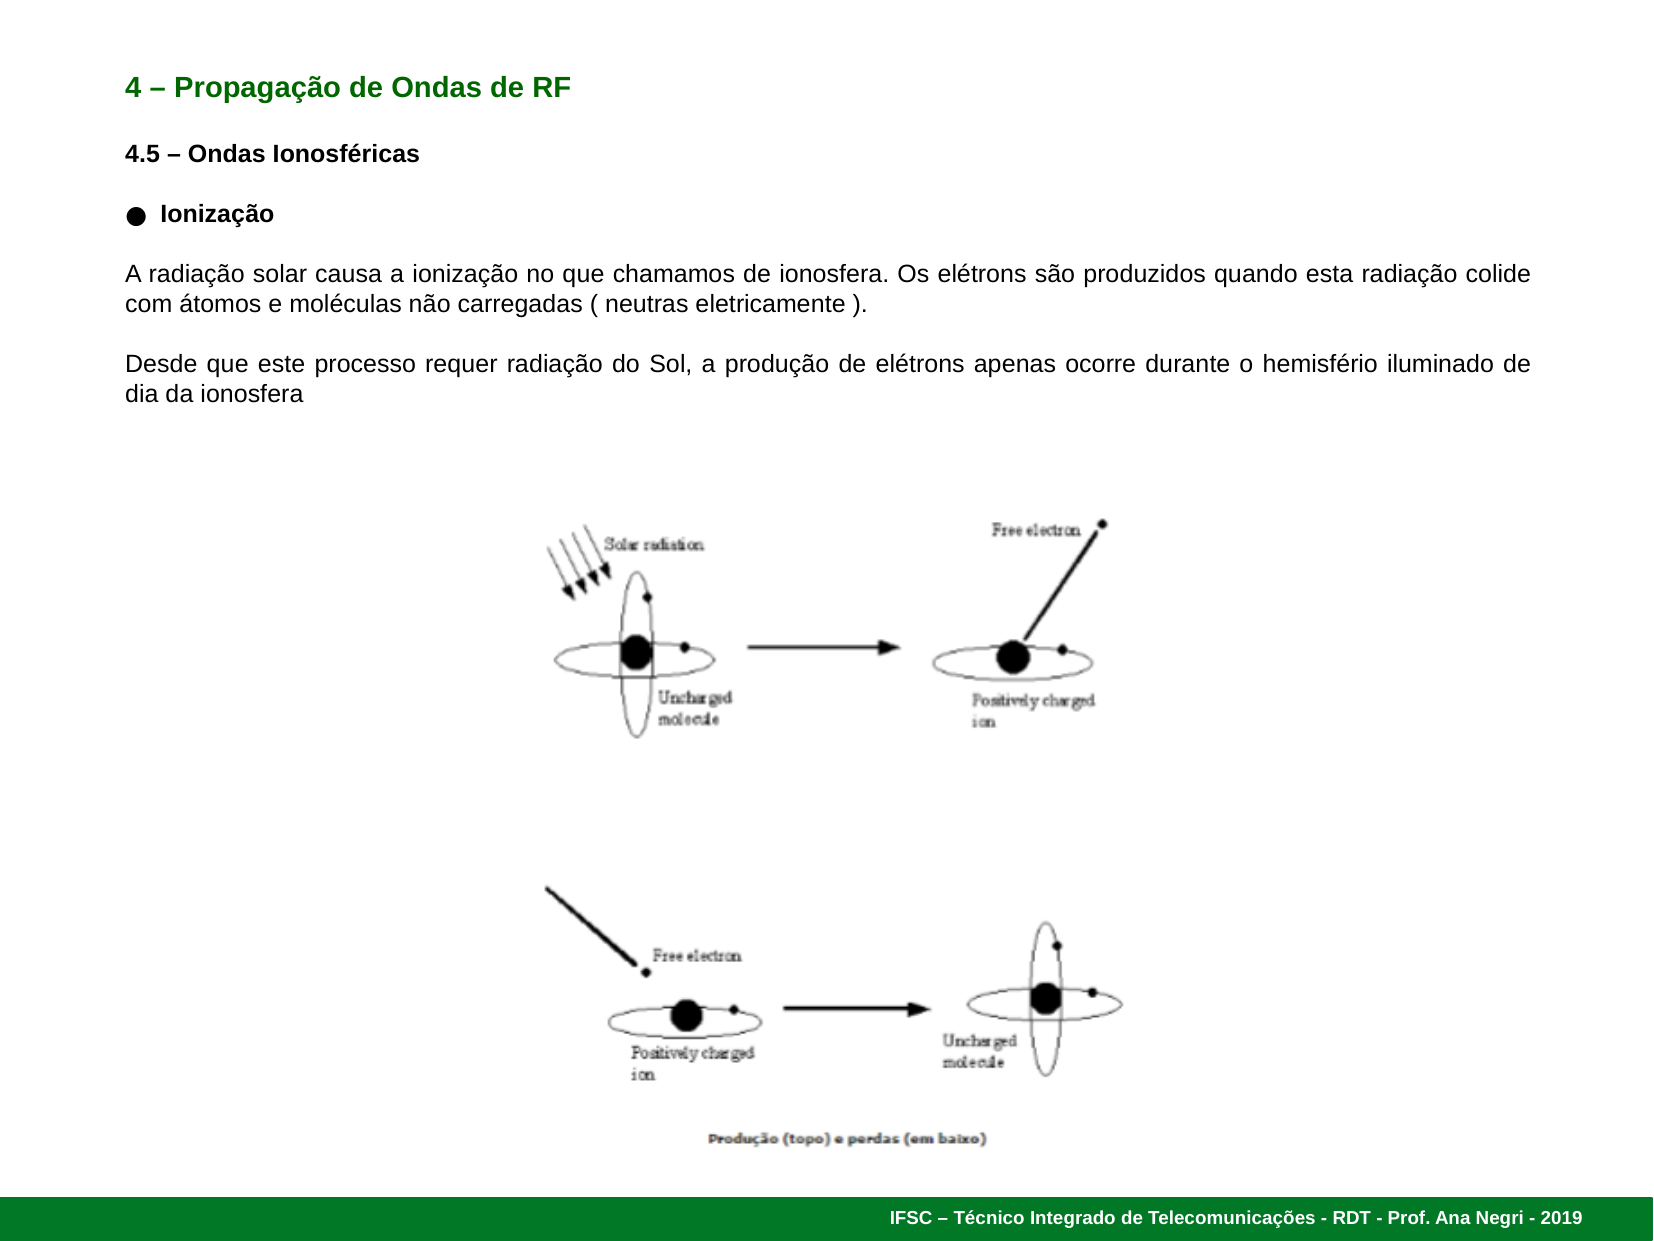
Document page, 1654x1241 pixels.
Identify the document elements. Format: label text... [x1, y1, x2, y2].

picture [520, 494, 1145, 1160]
text_box 4 – Propagação de Ondas de RF 4.5 – Ondas Ionosféricas Ionização A radiação solar causa a ionização no que chamamos de ionosfera. Os elétrons são produzidos quando esta radiação colide com átomos e moléculas não carregadas ( neutras eletricamente ). Desde que este processo requer radiação do Sol, a produção de elétrons apenas ocorre durante o hemisfério iluminado de dia da ionosfera [110, 60, 1550, 510]
text_box IFSC – Técnico Integrado de Telecomunicações - RDT - Prof. Ana Negri - 2019 [875, 1197, 1653, 1236]
text_box [0, 1197, 1653, 1241]
